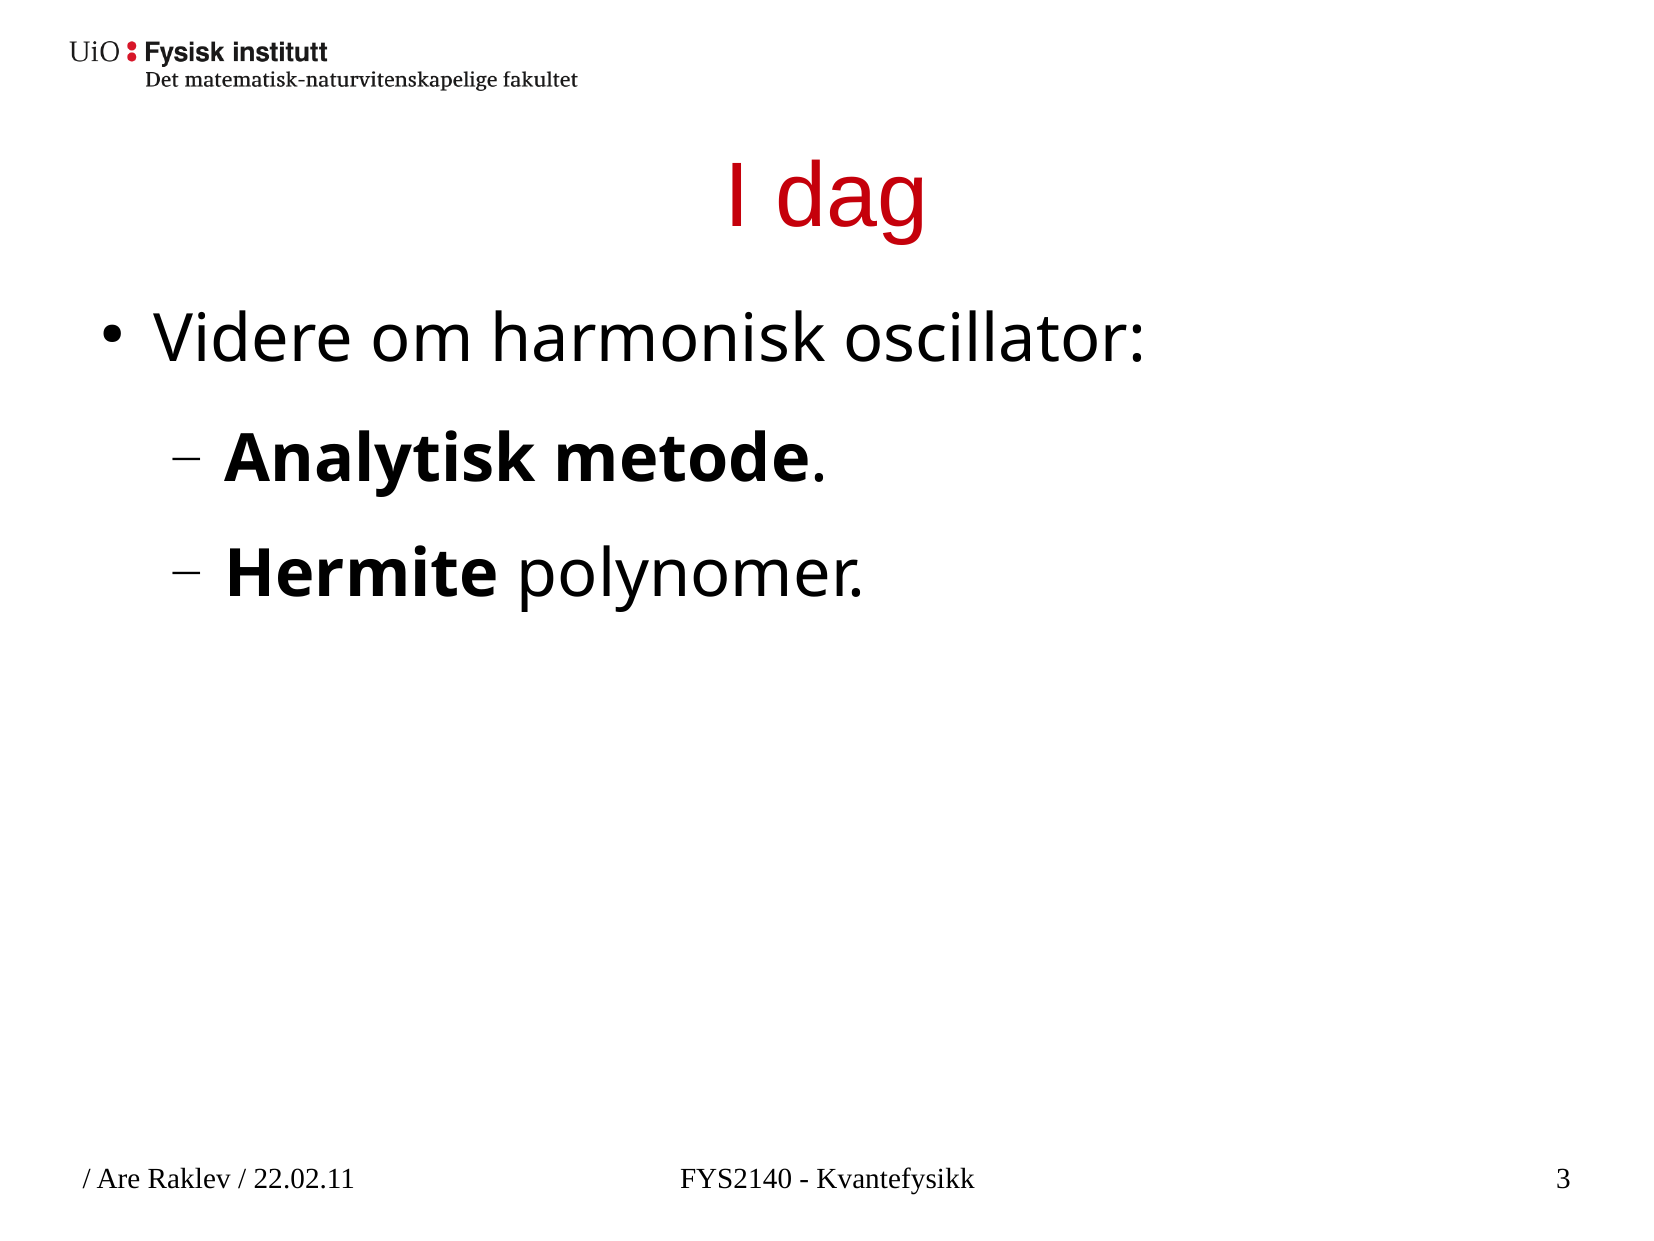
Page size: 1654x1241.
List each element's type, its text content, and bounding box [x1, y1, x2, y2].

list Videre om harmonisk oscillator: Analytisk metode. Hermite polynomer. [82, 290, 1613, 1094]
title I dag [82, 90, 1571, 290]
picture [68, 37, 581, 93]
